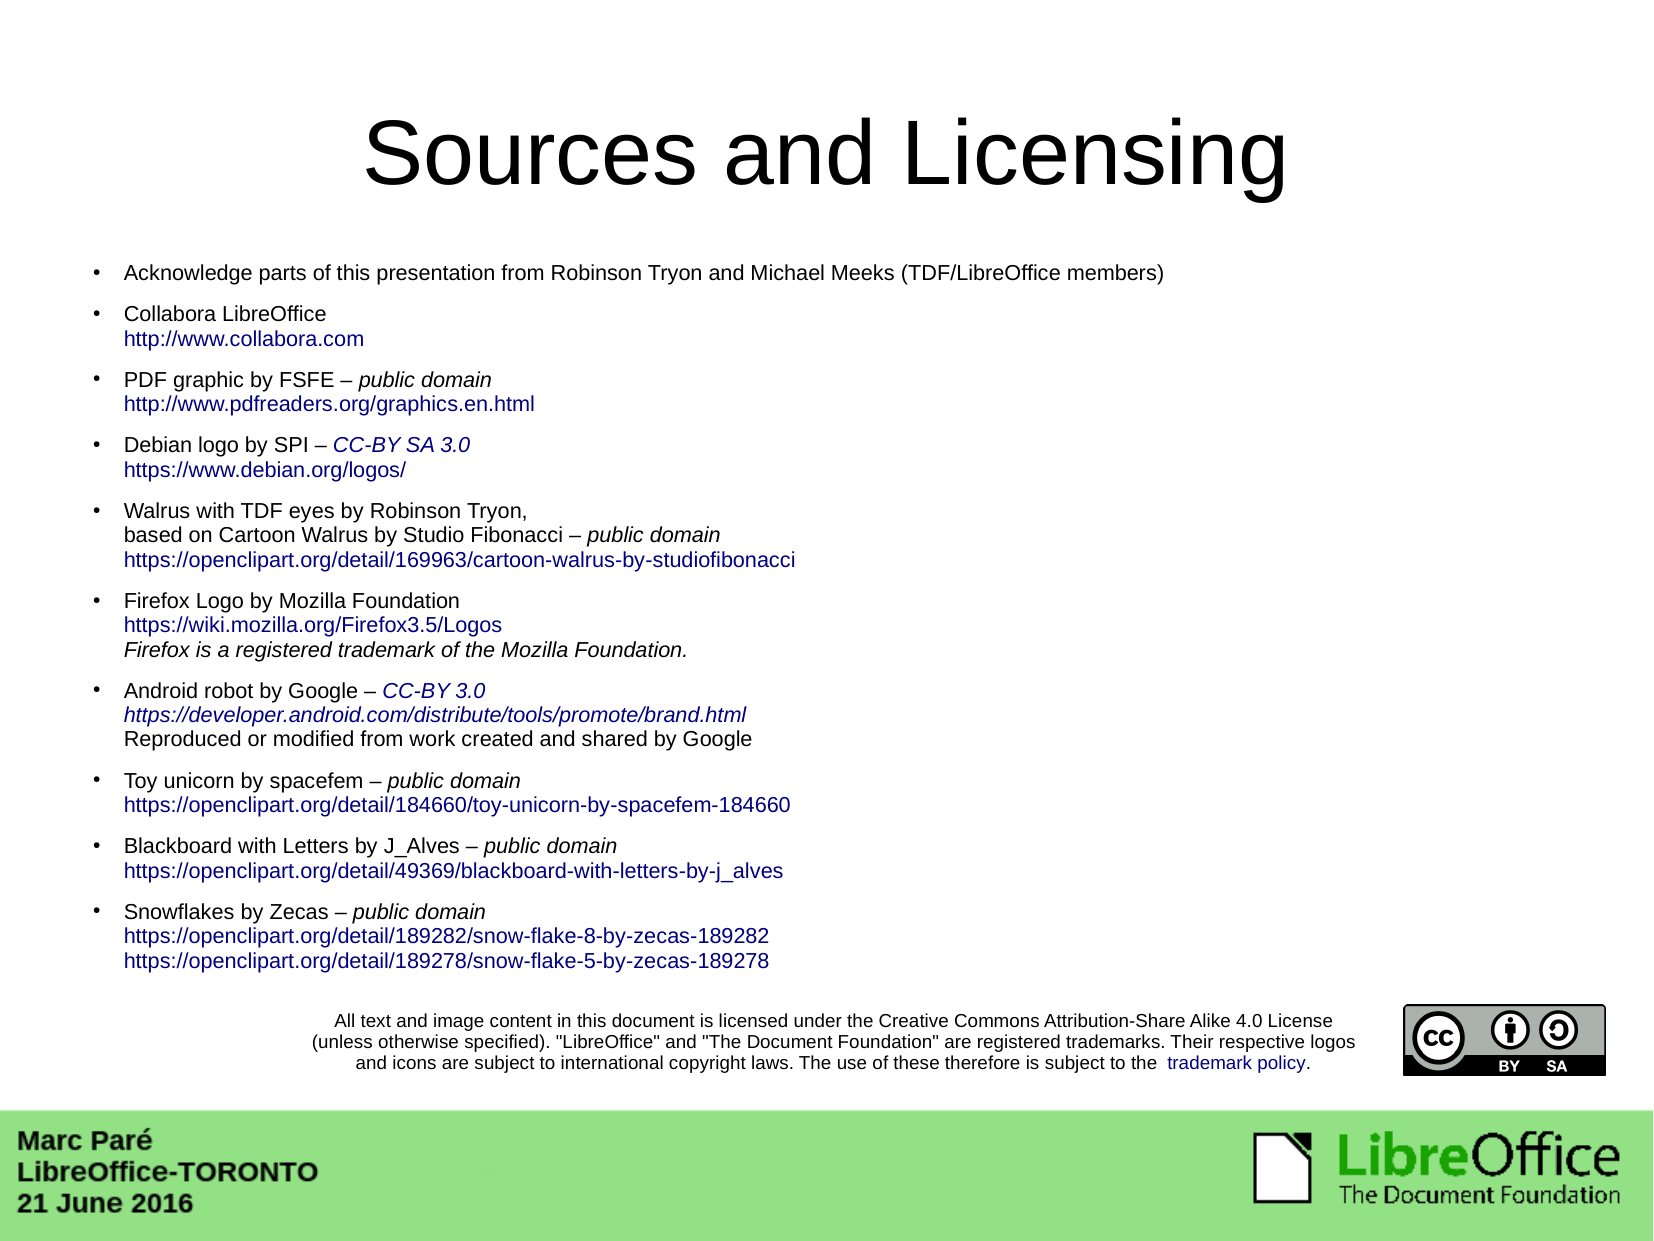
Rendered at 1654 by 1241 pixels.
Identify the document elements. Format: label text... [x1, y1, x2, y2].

picture [0, 0, 1654, 1241]
list Acknowledge parts of this presentation from Robinson Tryon and Michael Meeks (TDF/LibreOffice members) Collabora LibreOffice http://www.collabora.com PDF graphic by FSFE – public domain http://www.pdfreaders.org/graphics.en.html Debian logo by SPI – CC-BY SA 3.0 https://www.debian.org/logos/ Walrus with TDF eyes by Robinson Tryon, based on Cartoon Walrus by Studio Fibonacci – public domain https://openclipart.org/detail/169963/cartoon-walrus-by-studiofibonacci Firefox Logo by Mozilla Foundation https://wiki.mozilla.org/Firefox3.5/Logos Firefox is a registered trademark of the Mozilla Foundation. Android robot by Google – CC-BY 3.0 https://developer.android.com/distribute/tools/promote/brand.html Reproduced or modified from work created and shared by Google Toy unicorn by spacefem – public domain https://openclipart.org/detail/184660/toy-unicorn-by-spacefem-184660 Blackboard with Letters by J_Alves – public domain https://openclipart.org/detail/49369/blackboard-with-letters-by-j_alves Snowflakes by Zecas – public domain https://openclipart.org/detail/189282/snow-flake-8-by-zecas-189282 https://openclipart.org/detail/189278/snow-flake-5-by-zecas-189278 [82, 260, 1571, 981]
title Sources and Licensing [82, 49, 1571, 257]
text_box All text and image content in this document is licensed under the Creative Commons Attribution-Share Alike 4.0 License (unless otherwise specified). "LibreOffice" and "The Document Foundation" are registered trademarks. Their respective logos and icons are subject to international copyright laws. The use of these therefore is subject to the trademark policy. [308, 1010, 1359, 1074]
